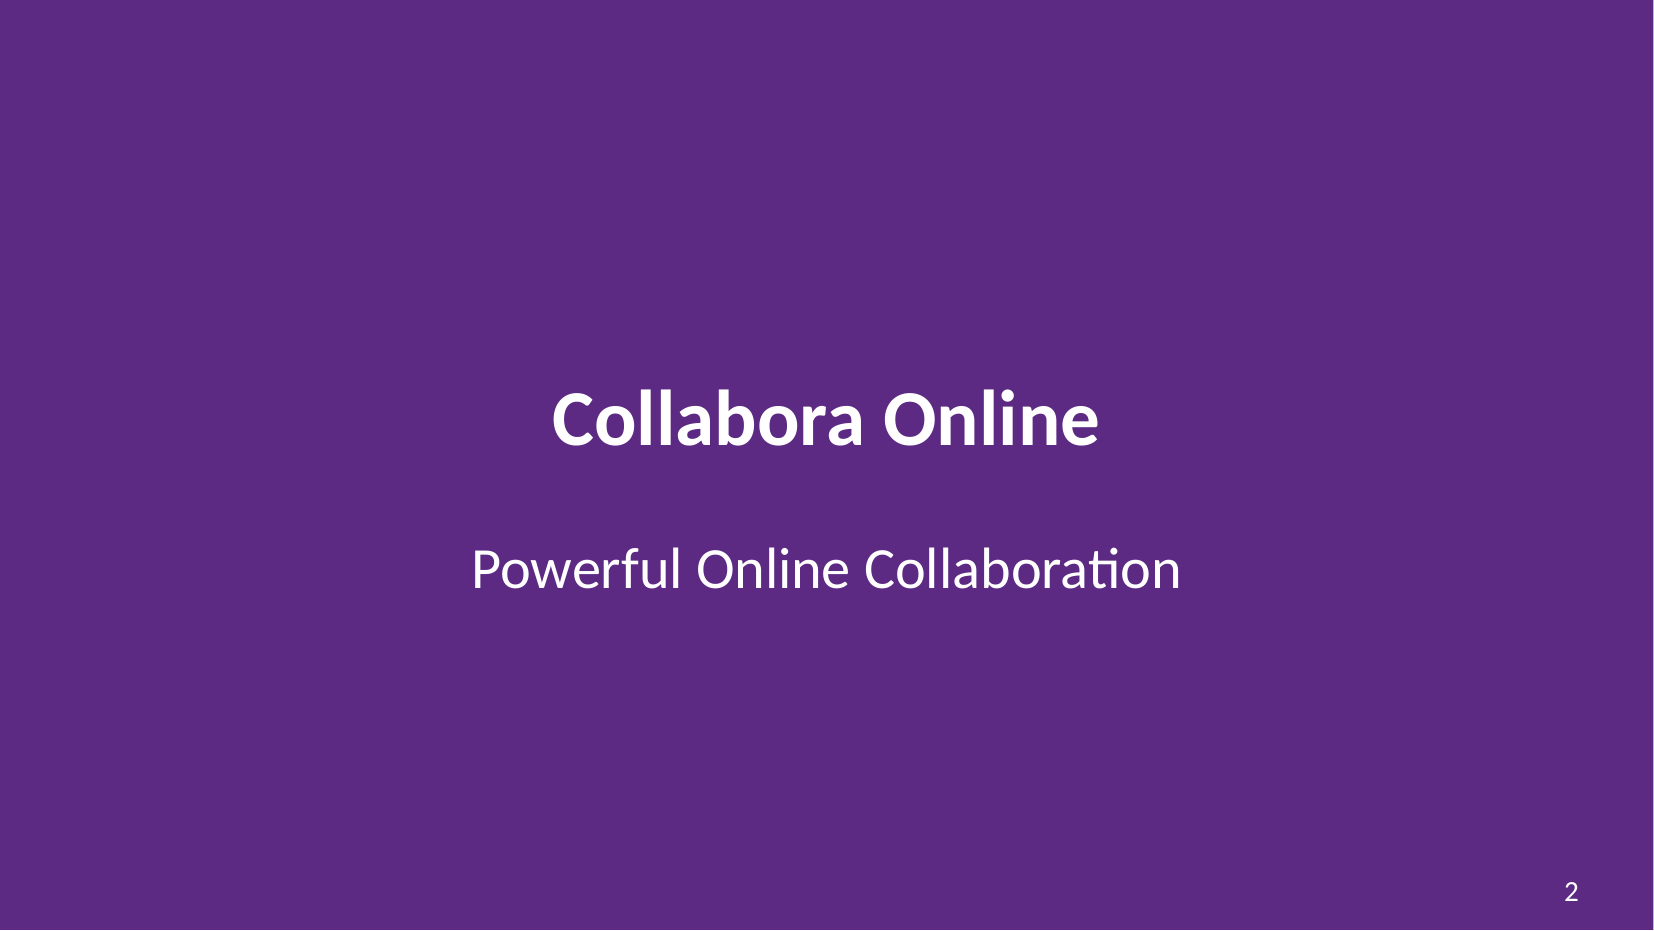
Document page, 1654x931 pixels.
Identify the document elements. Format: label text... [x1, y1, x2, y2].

text_box Collabora Online Powerful Online Collaboration [254, 378, 1399, 611]
